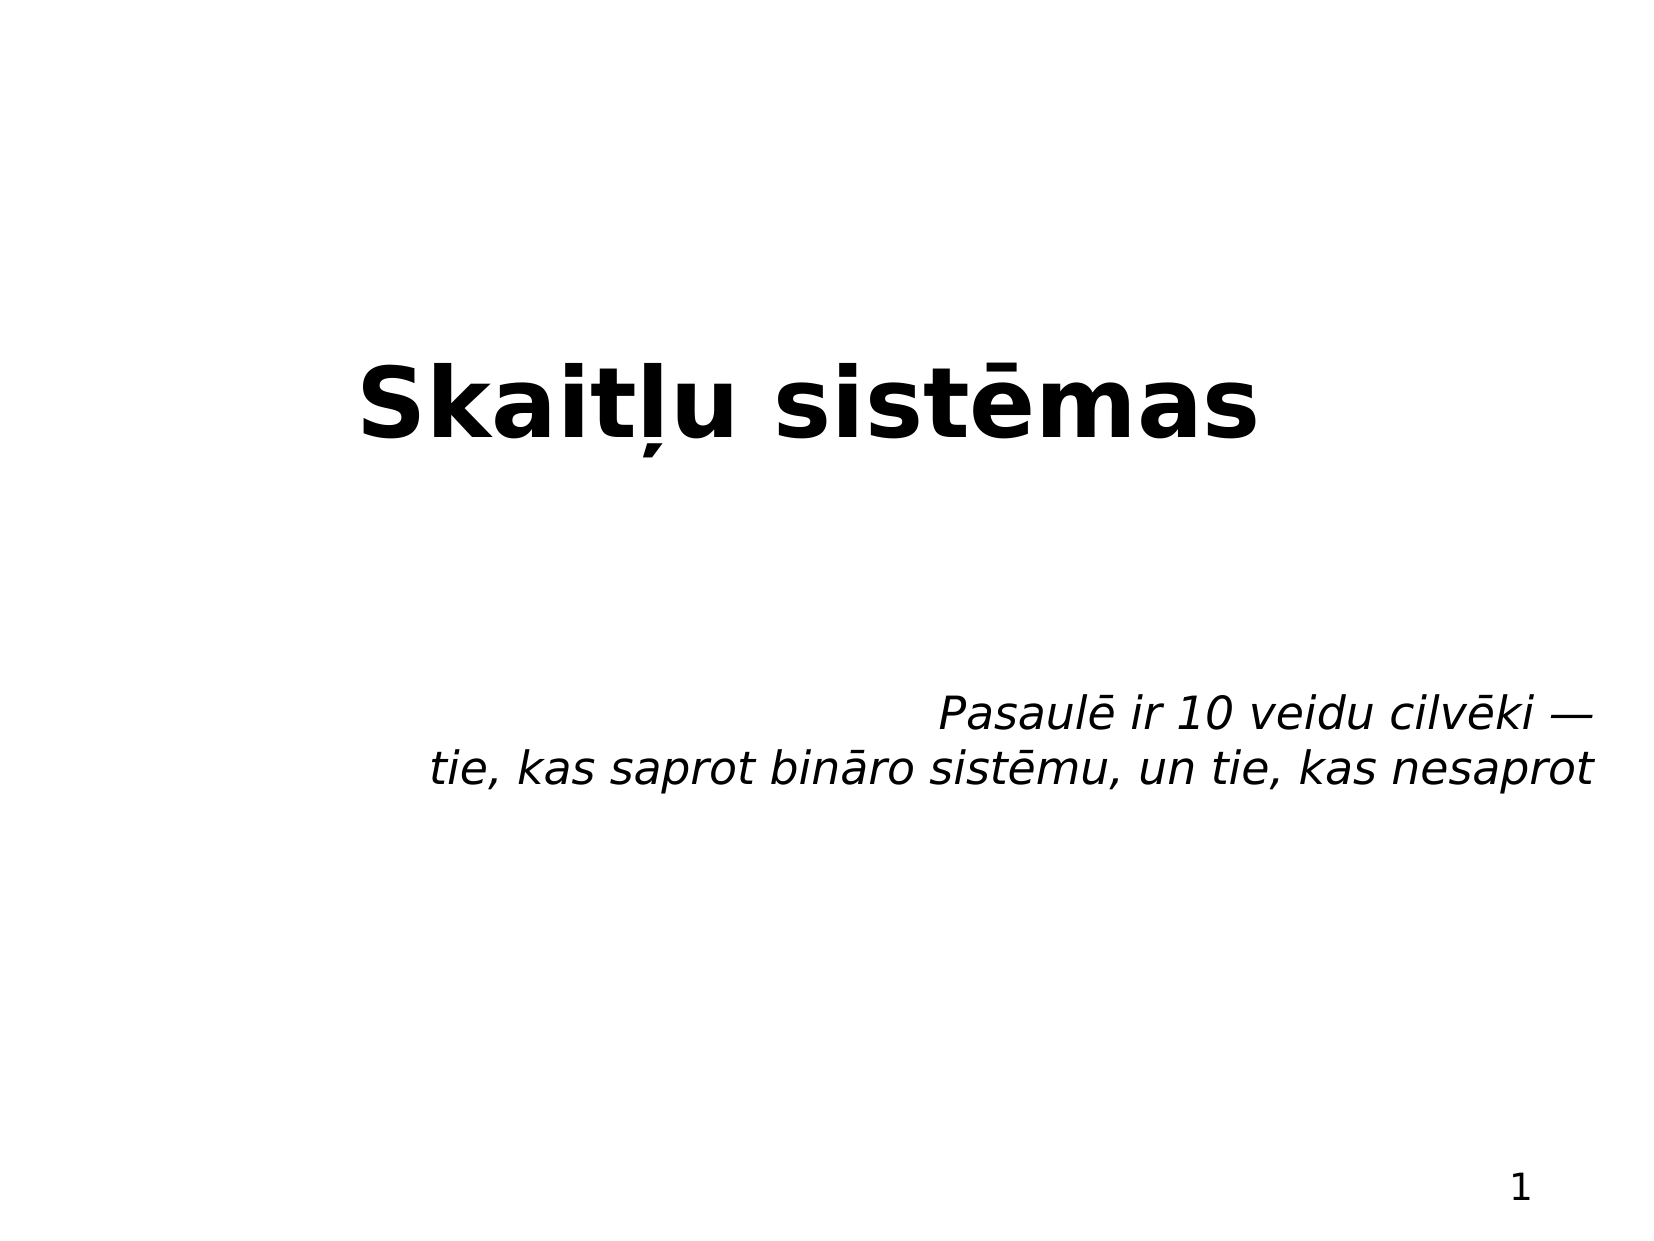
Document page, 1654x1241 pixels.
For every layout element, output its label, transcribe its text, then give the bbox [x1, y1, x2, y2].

list Pasaulē ir 10 veidu cilvēki — tie, kas saprot bināro sistēmu, un tie, kas nesaprot [97, 683, 1595, 879]
title Skaitļu sistēmas [65, 325, 1554, 472]
